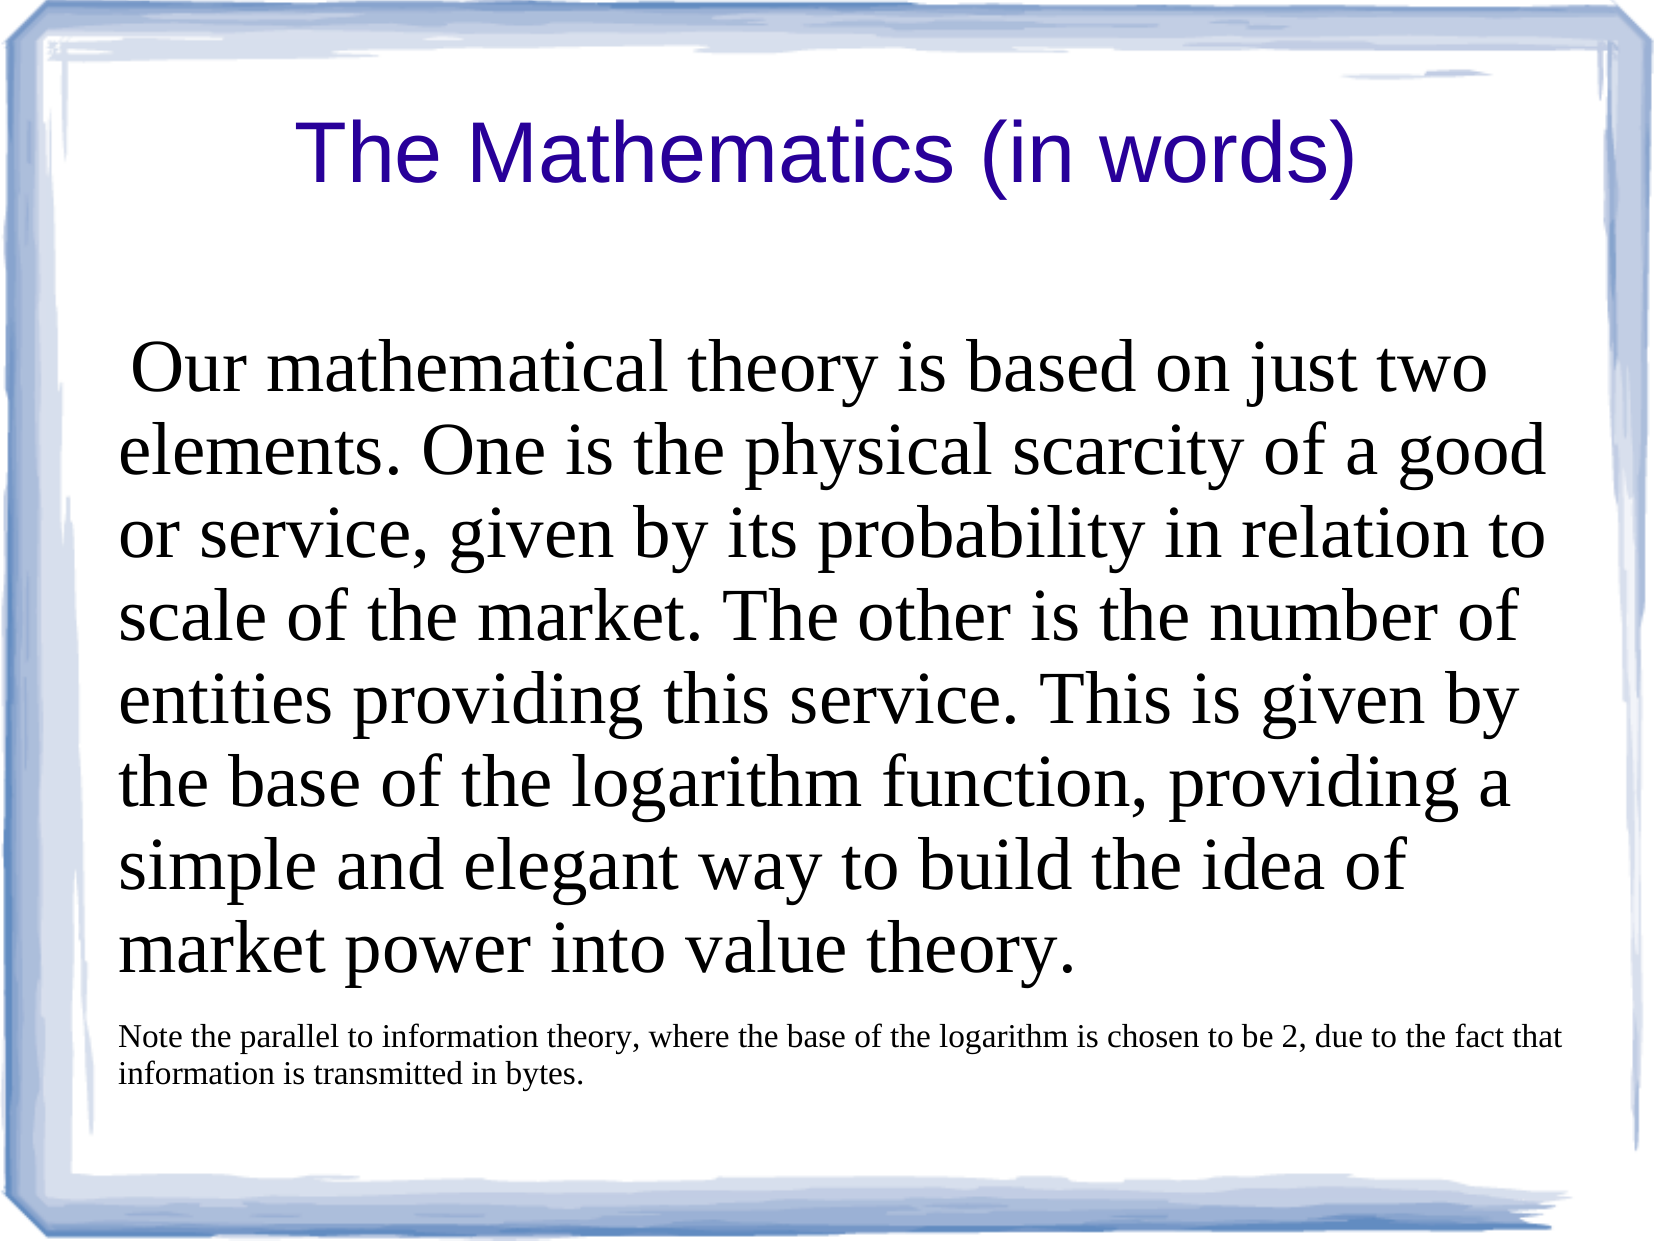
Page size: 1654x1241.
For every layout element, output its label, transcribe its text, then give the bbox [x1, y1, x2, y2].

picture [0, 0, 1654, 1241]
title The Mathematics (in words) [82, 49, 1571, 257]
list Our mathematical theory is based on just two elements. One is the physical scarcity of a good or service, given by its probability in relation to scale of the market. The other is the number of entities providing this service. This is given by the base of the logarithm function, providing a simple and elegant way to build the idea of market power into value theory. Note the parallel to information theory, where the base of the logarithm is chosen to be 2, due to the fact that information is transmitted in bytes. [118, 324, 1571, 1094]
